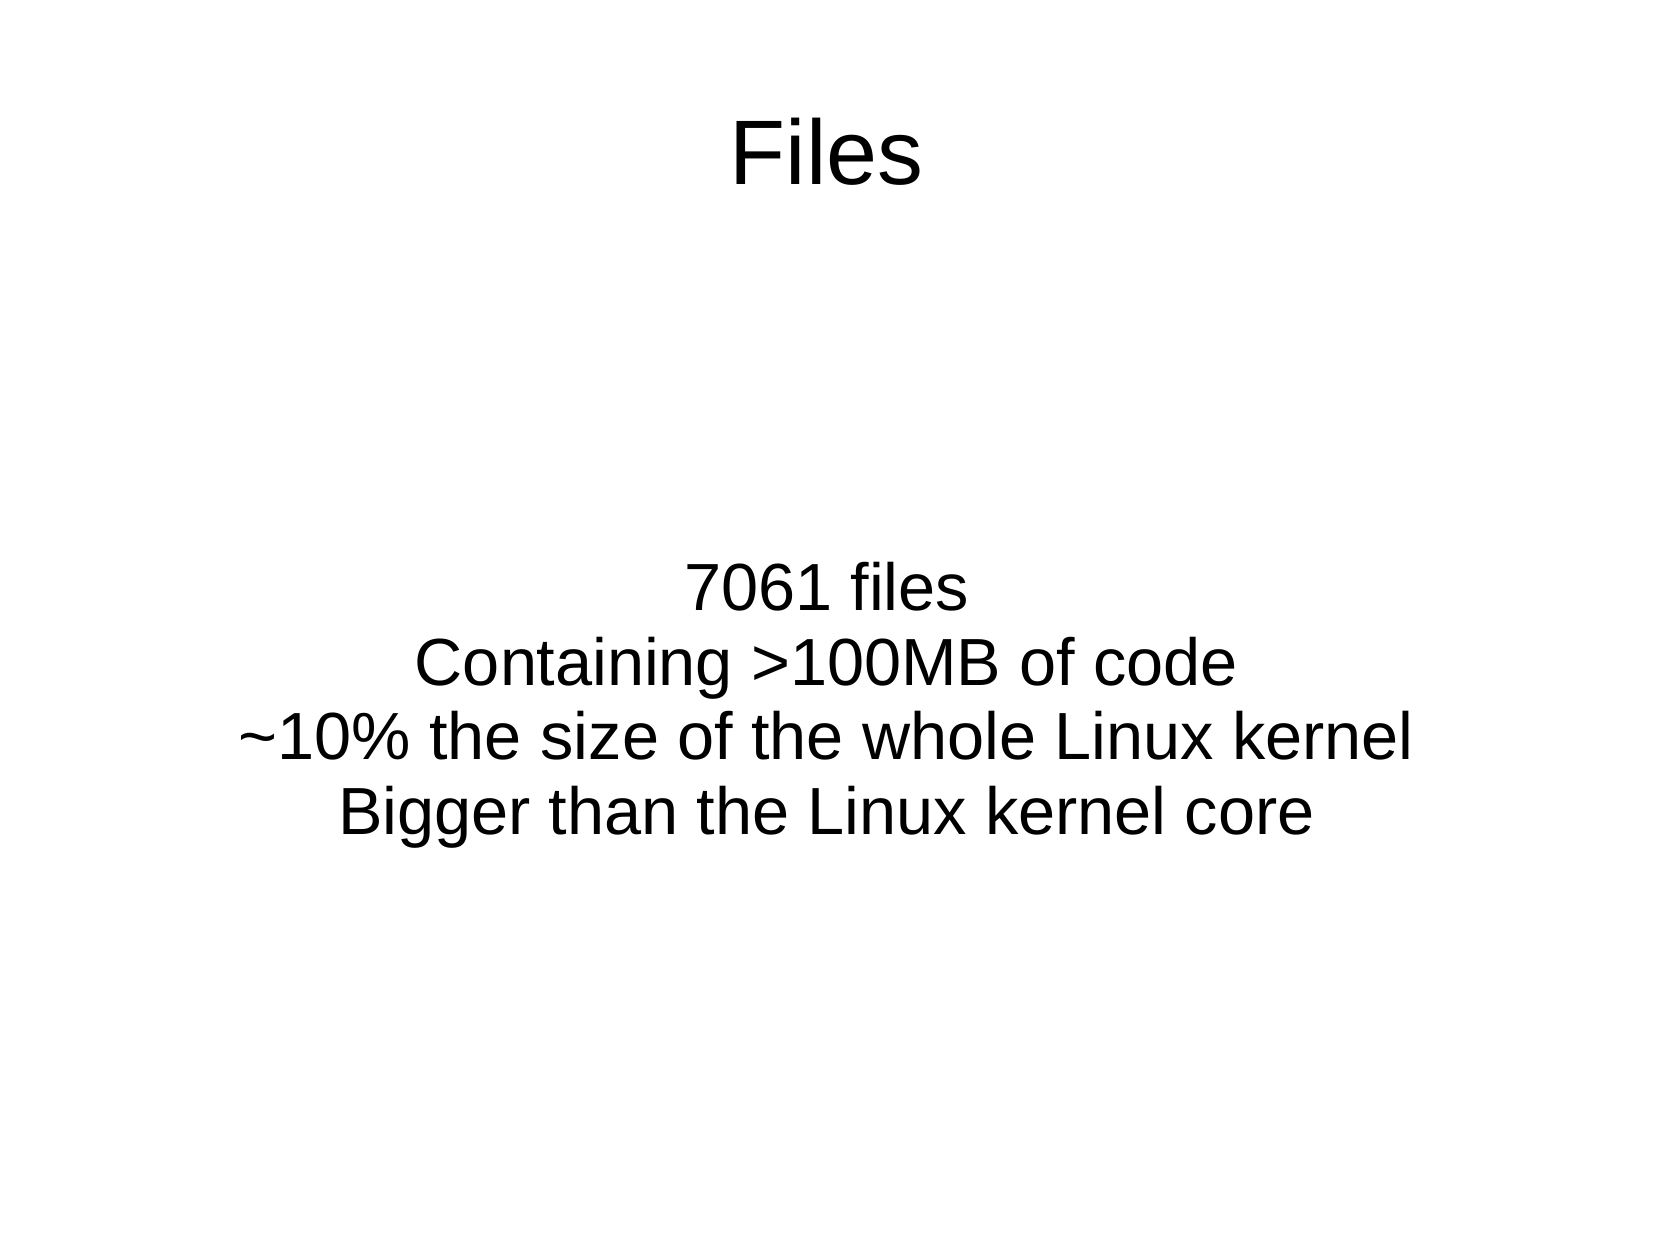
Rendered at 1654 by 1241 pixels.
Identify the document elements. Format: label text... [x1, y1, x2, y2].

title Files [82, 49, 1571, 257]
subtitle 7061 files Containing >100MB of code ~10% the size of the whole Linux kernel Bigger than the Linux kernel core [82, 290, 1571, 1109]
